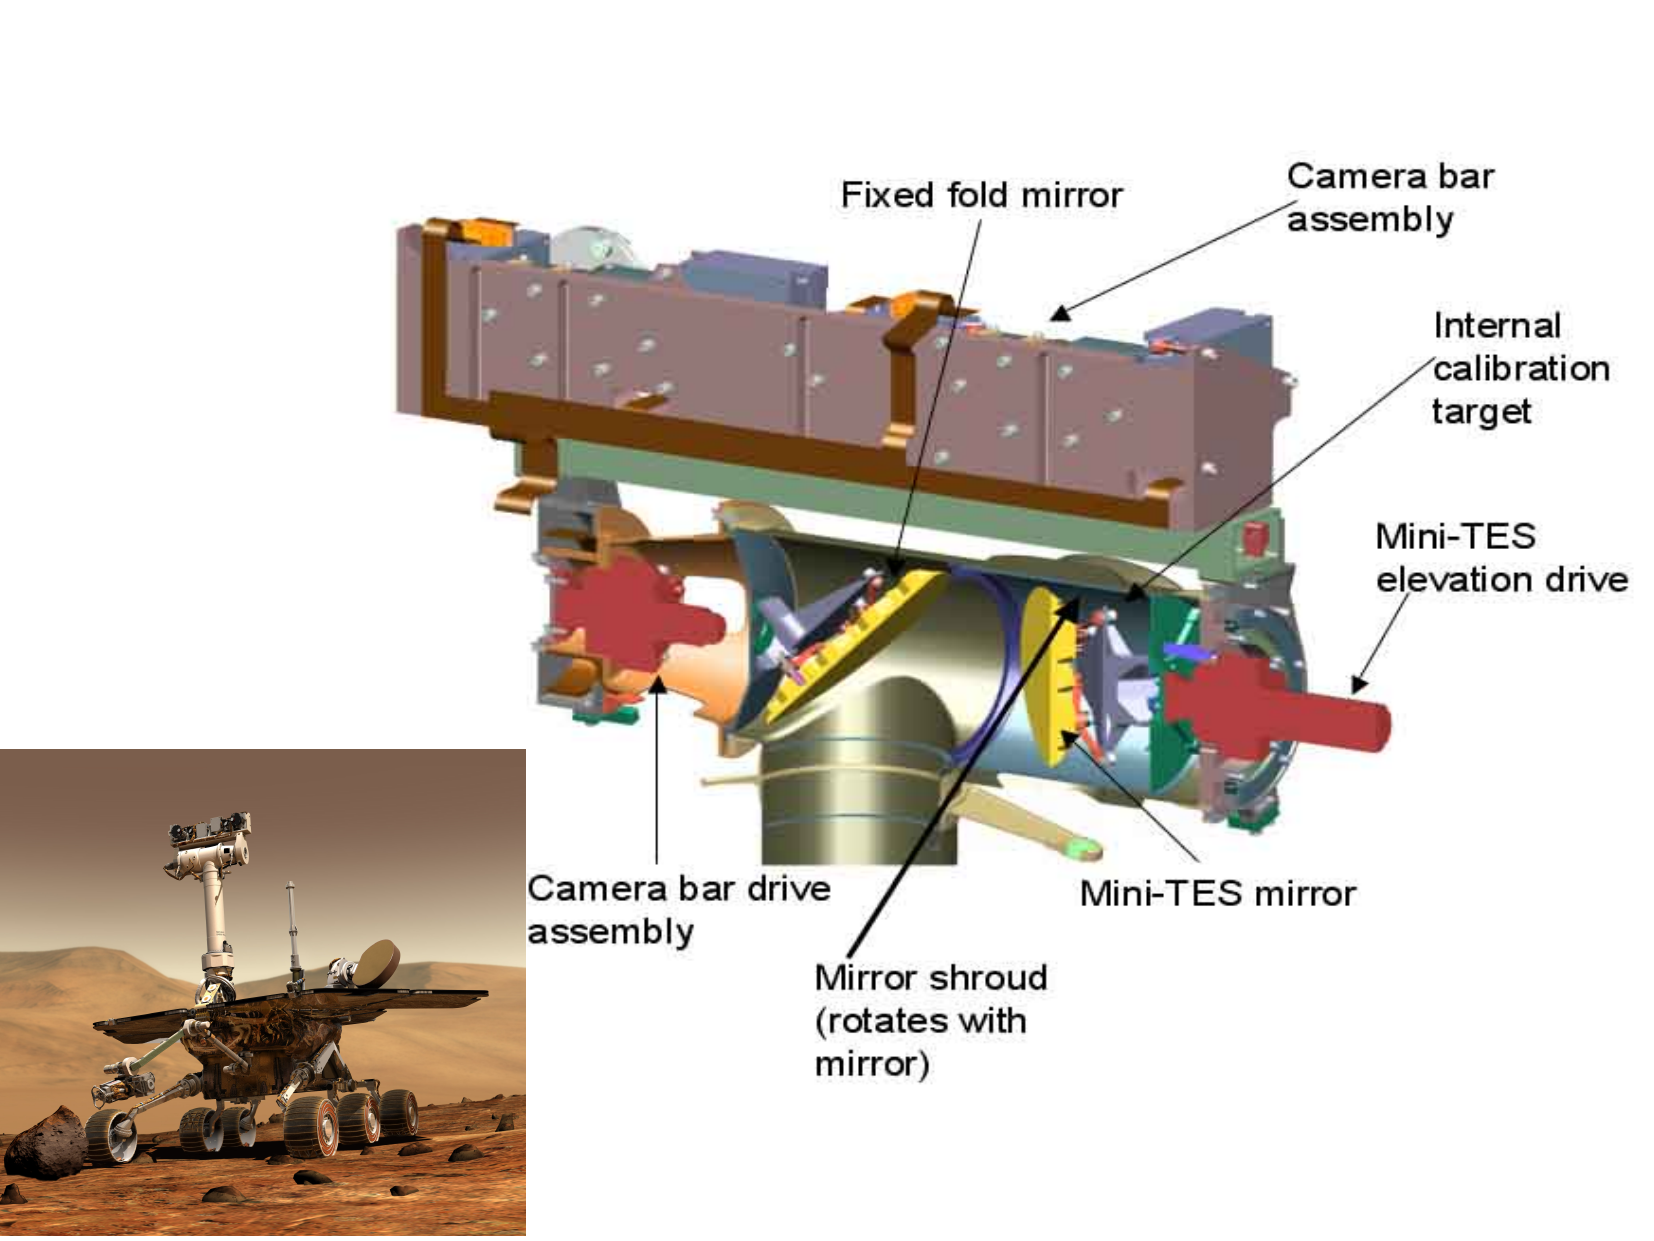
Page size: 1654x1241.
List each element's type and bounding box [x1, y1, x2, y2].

picture [0, 137, 1651, 1236]
